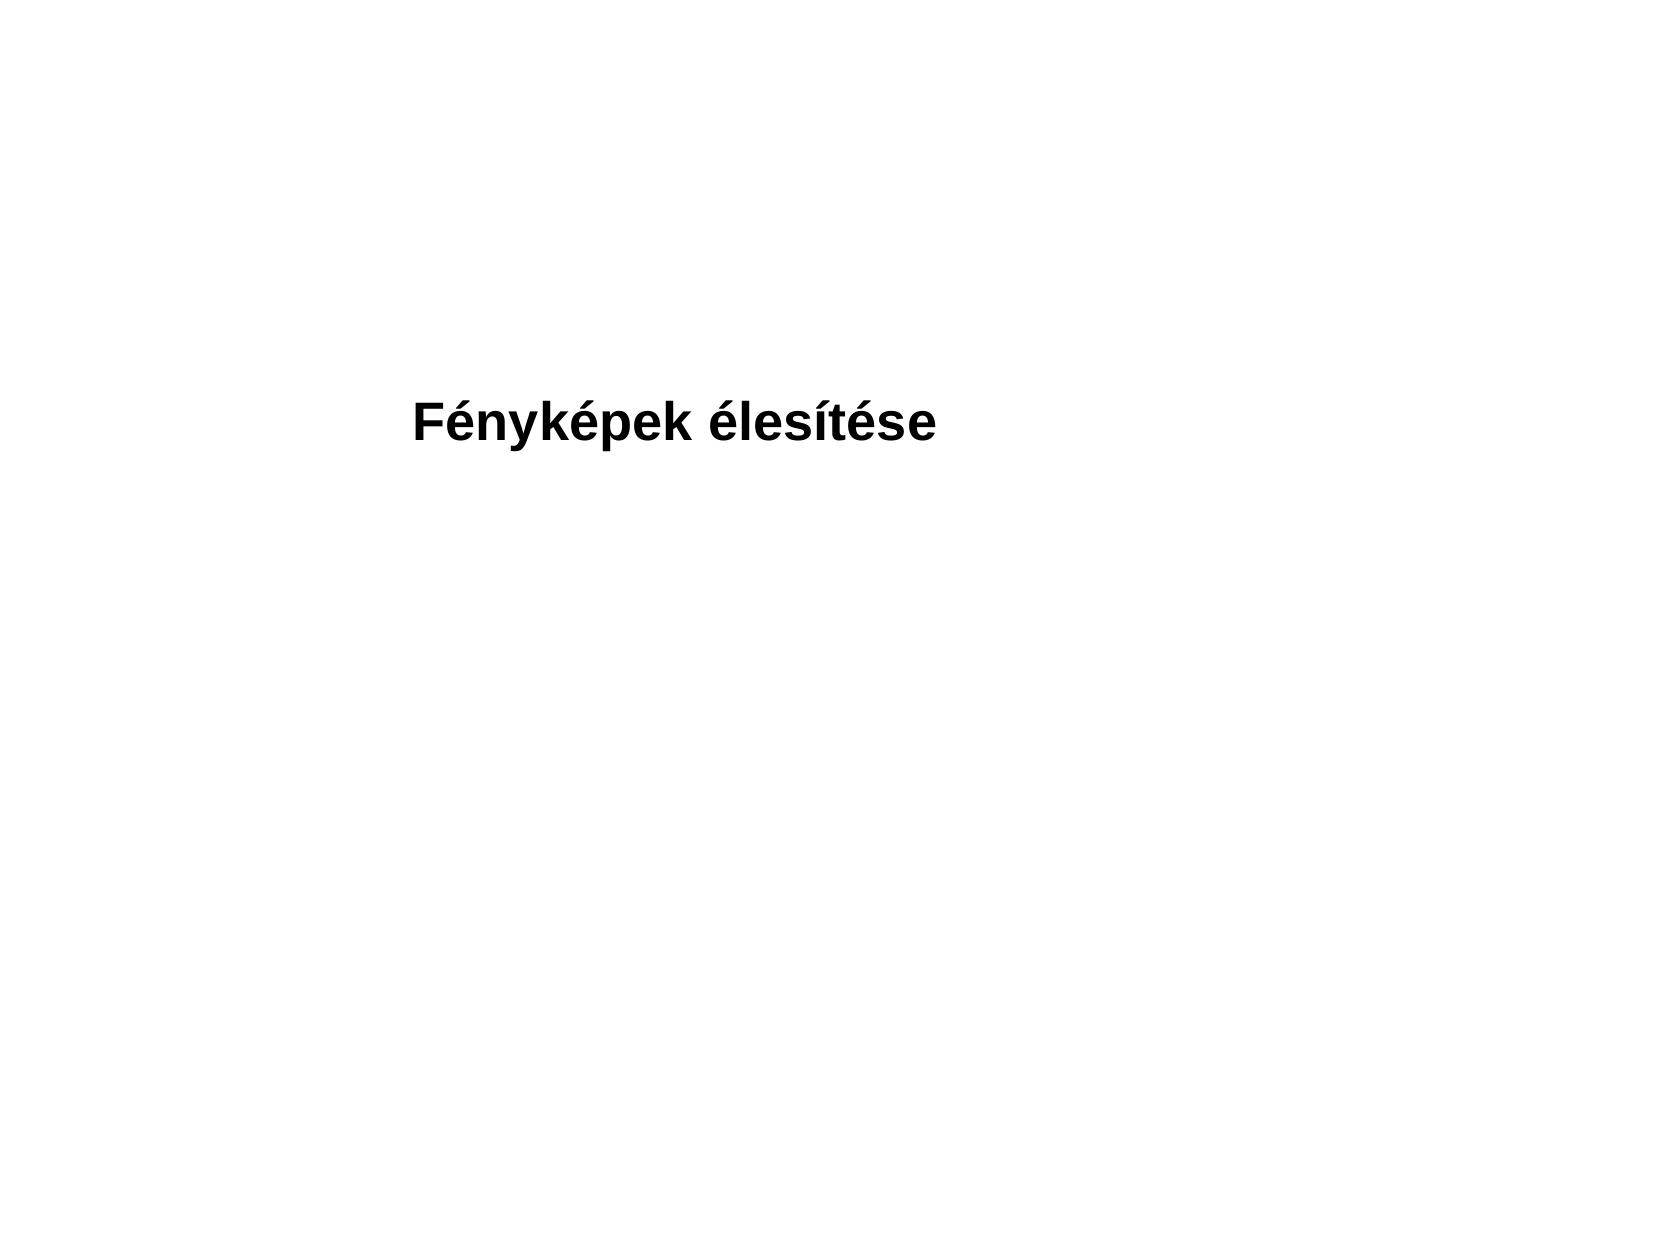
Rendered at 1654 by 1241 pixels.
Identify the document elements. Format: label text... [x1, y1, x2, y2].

text_box Fényképek élesítése [397, 383, 953, 461]
